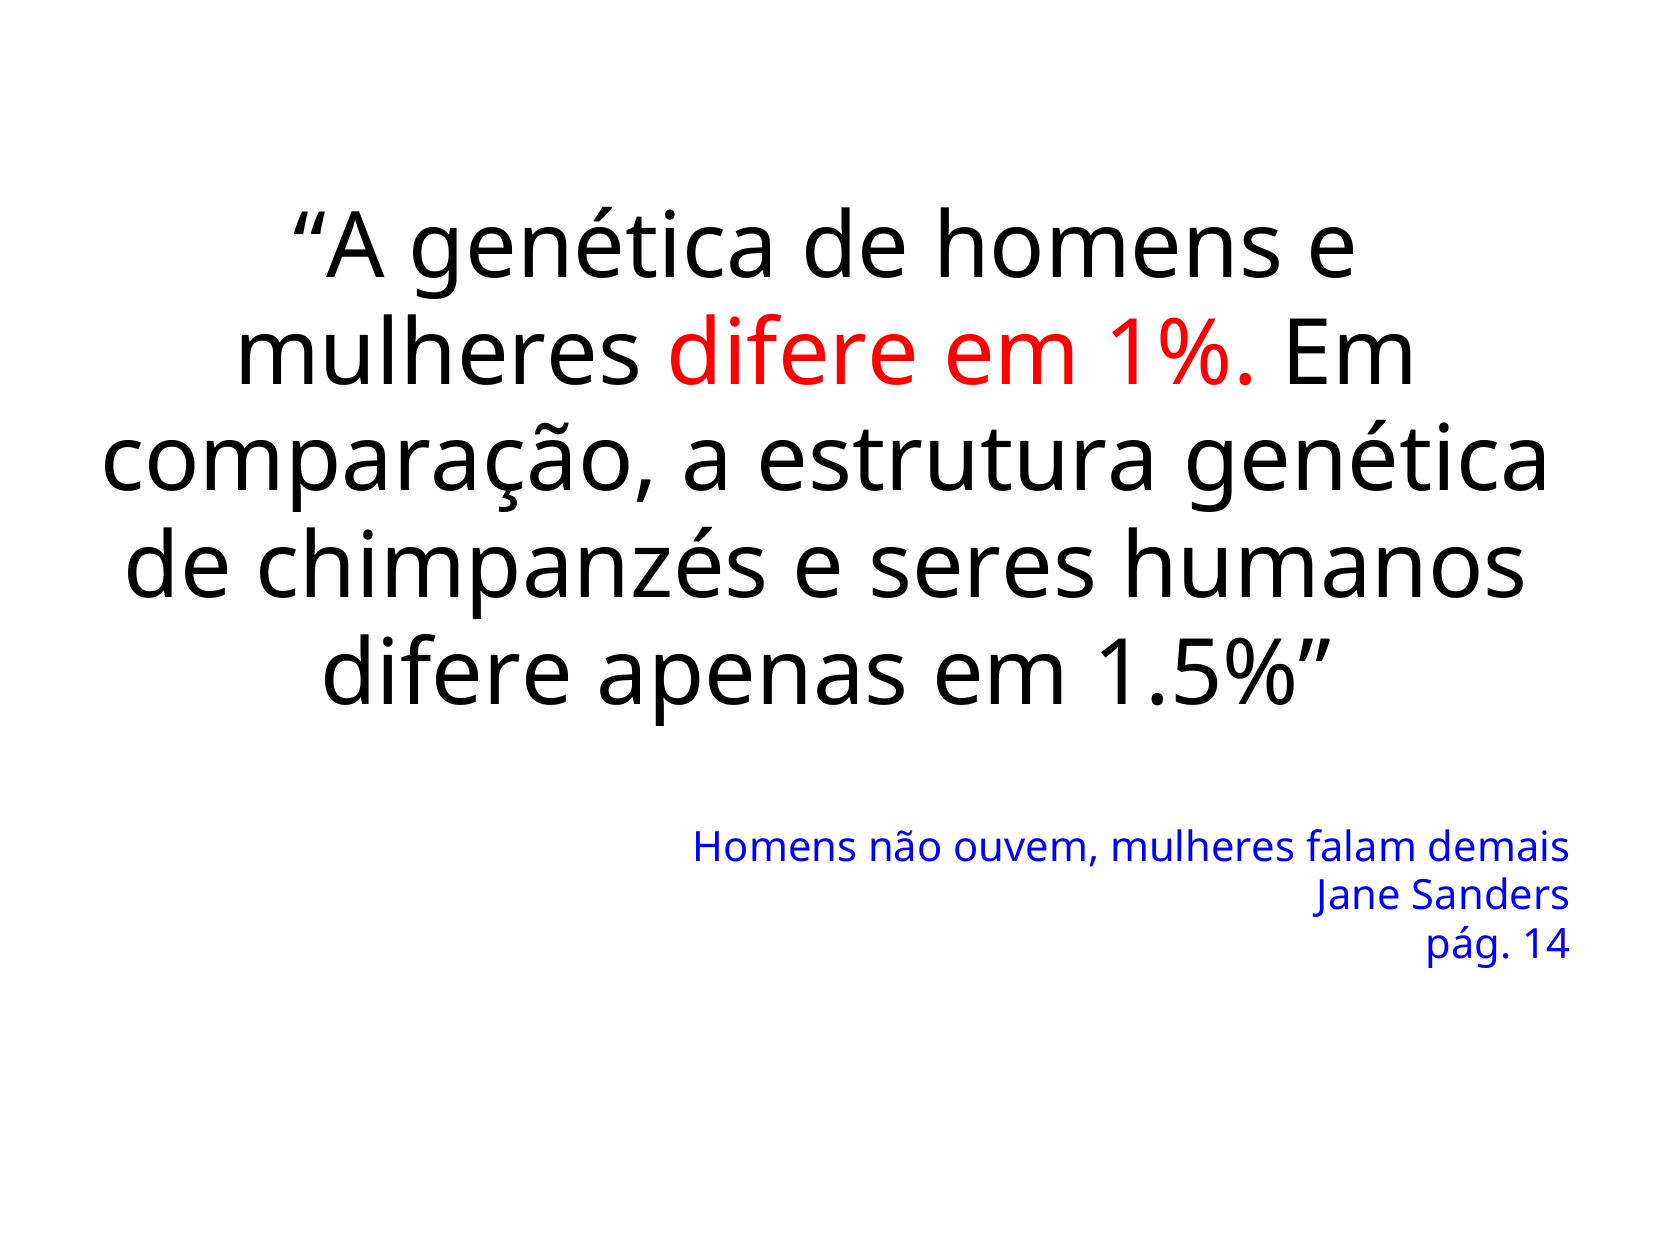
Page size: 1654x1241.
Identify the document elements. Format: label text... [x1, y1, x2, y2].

text_box “A genética de homens e mulheres difere em 1%. Em comparação, a estrutura genética de chimpanzés e seres humanos difere apenas em 1.5%” Homens não ouvem, mulheres falam demais Jane Sanders pág. 14 [82, 56, 1571, 1102]
